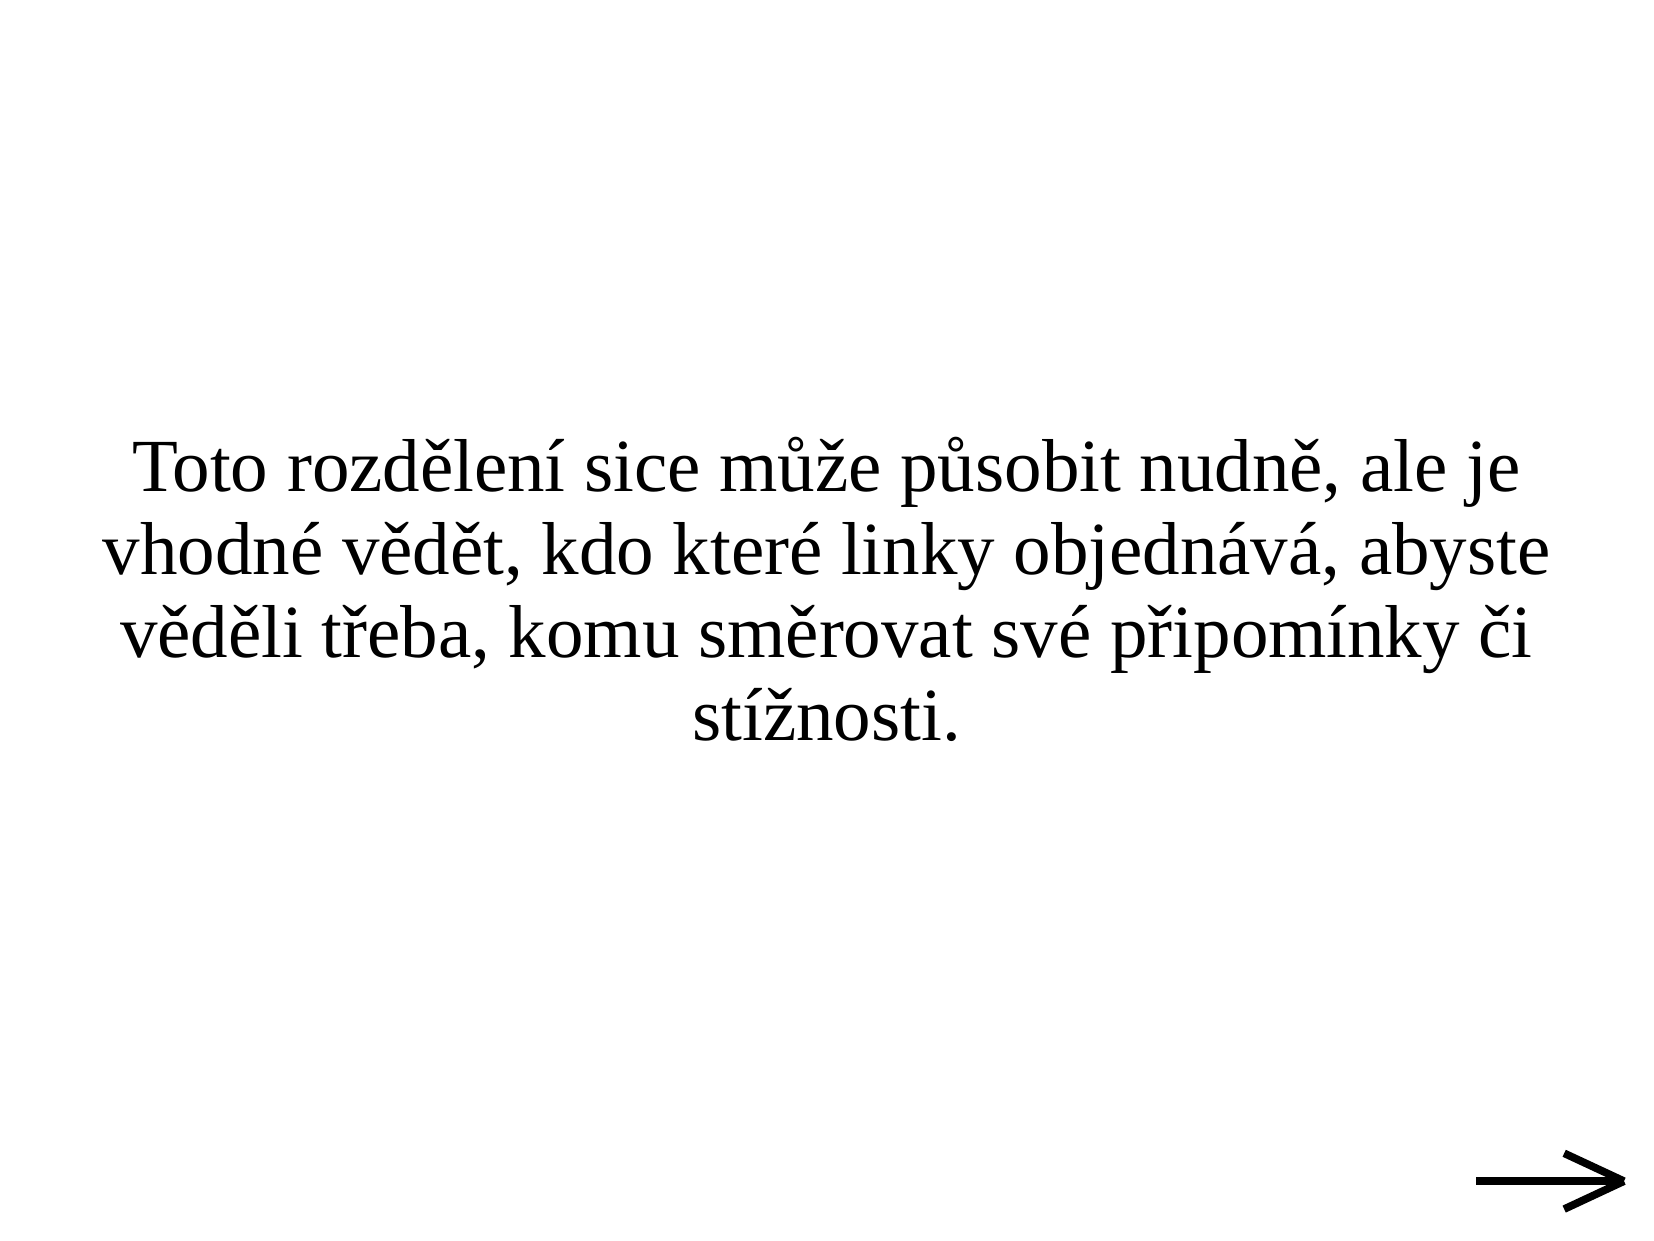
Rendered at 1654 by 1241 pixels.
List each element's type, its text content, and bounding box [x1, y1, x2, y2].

text_box Toto rozdělení sice může působit nudně, ale je vhodné vědět, kdo které linky objednává, abyste věděli třeba, komu směrovat své připomínky či stížnosti. [14, 417, 1639, 765]
